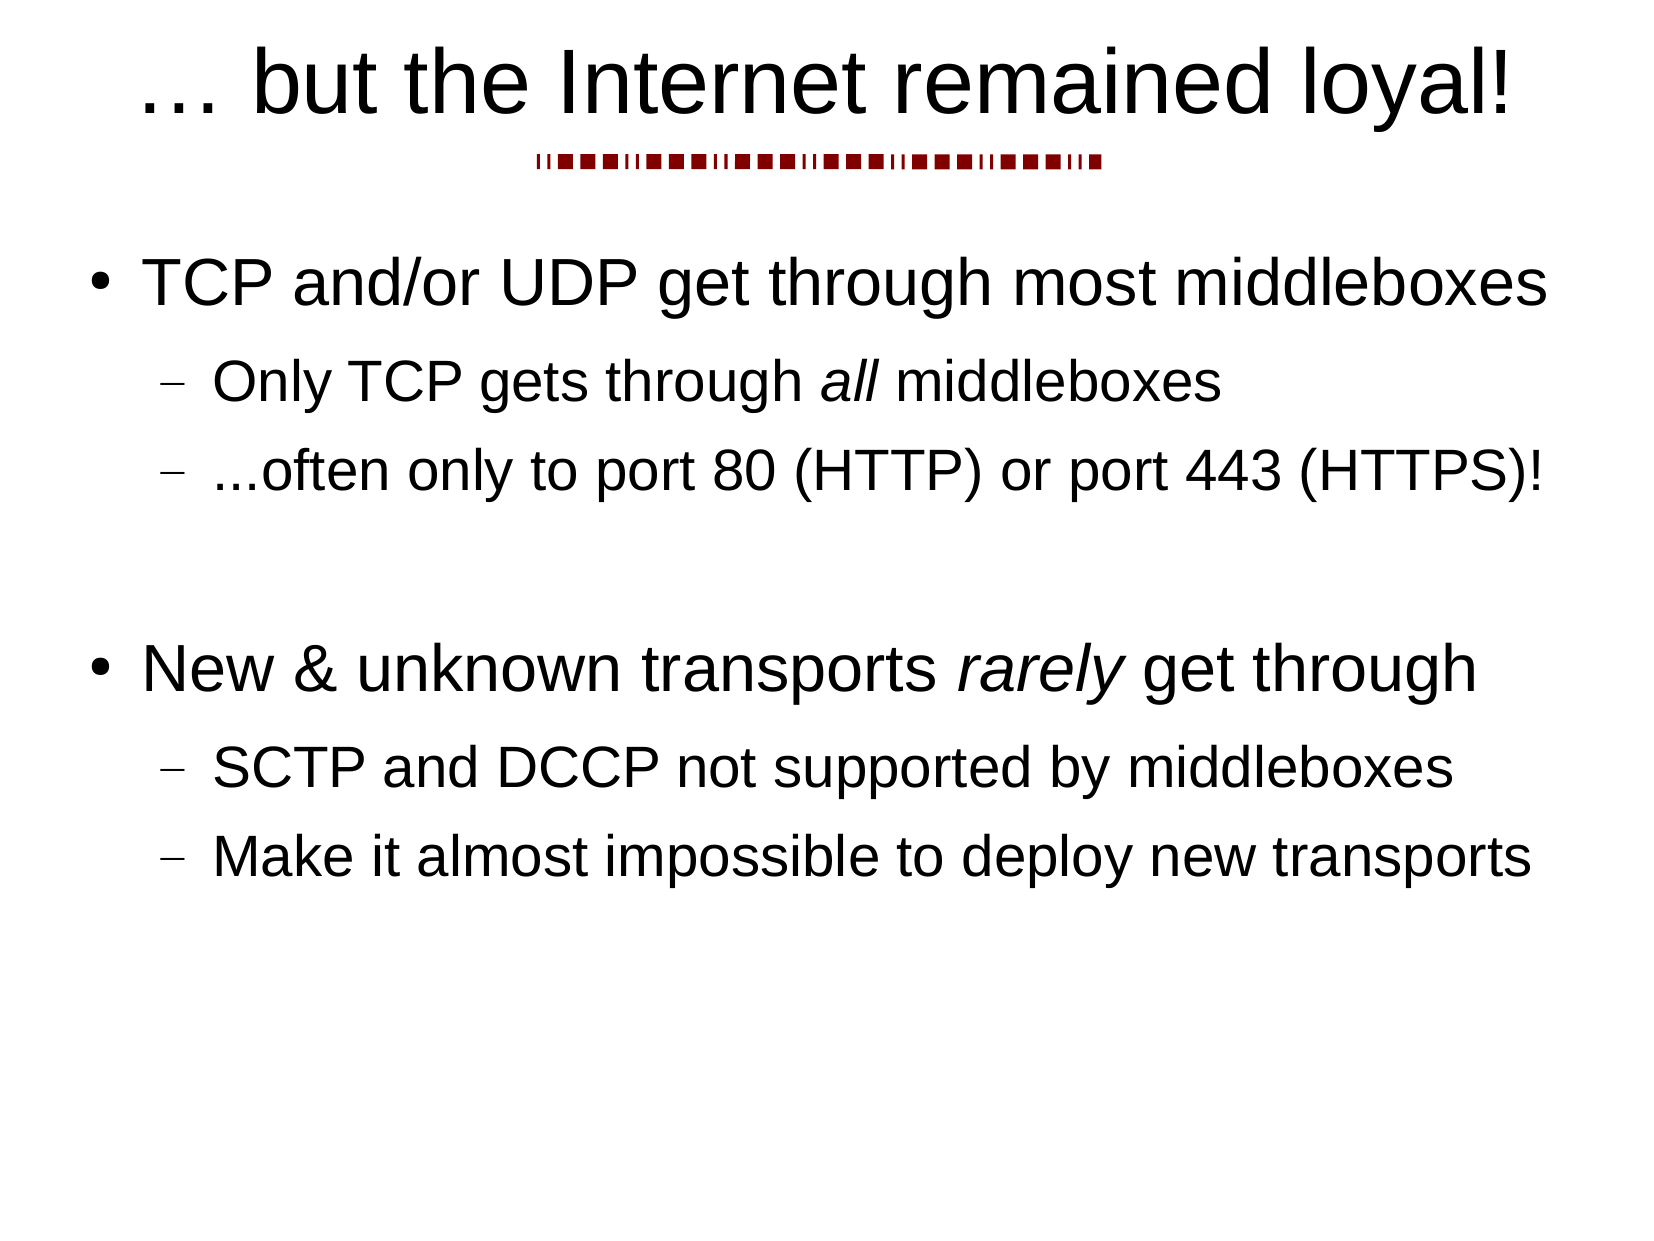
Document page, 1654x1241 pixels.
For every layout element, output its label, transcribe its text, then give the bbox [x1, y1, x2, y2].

title … but the Internet remained loyal! [75, 0, 1576, 179]
list TCP and/or UDP get through most middleboxes Only TCP gets through all middleboxes ...often only to port 80 (HTTP) or port 443 (HTTPS)! New & unknown transports rarely get through SCTP and DCCP not supported by middleboxes Make it almost impossible to deploy new transports [70, 244, 1601, 1134]
